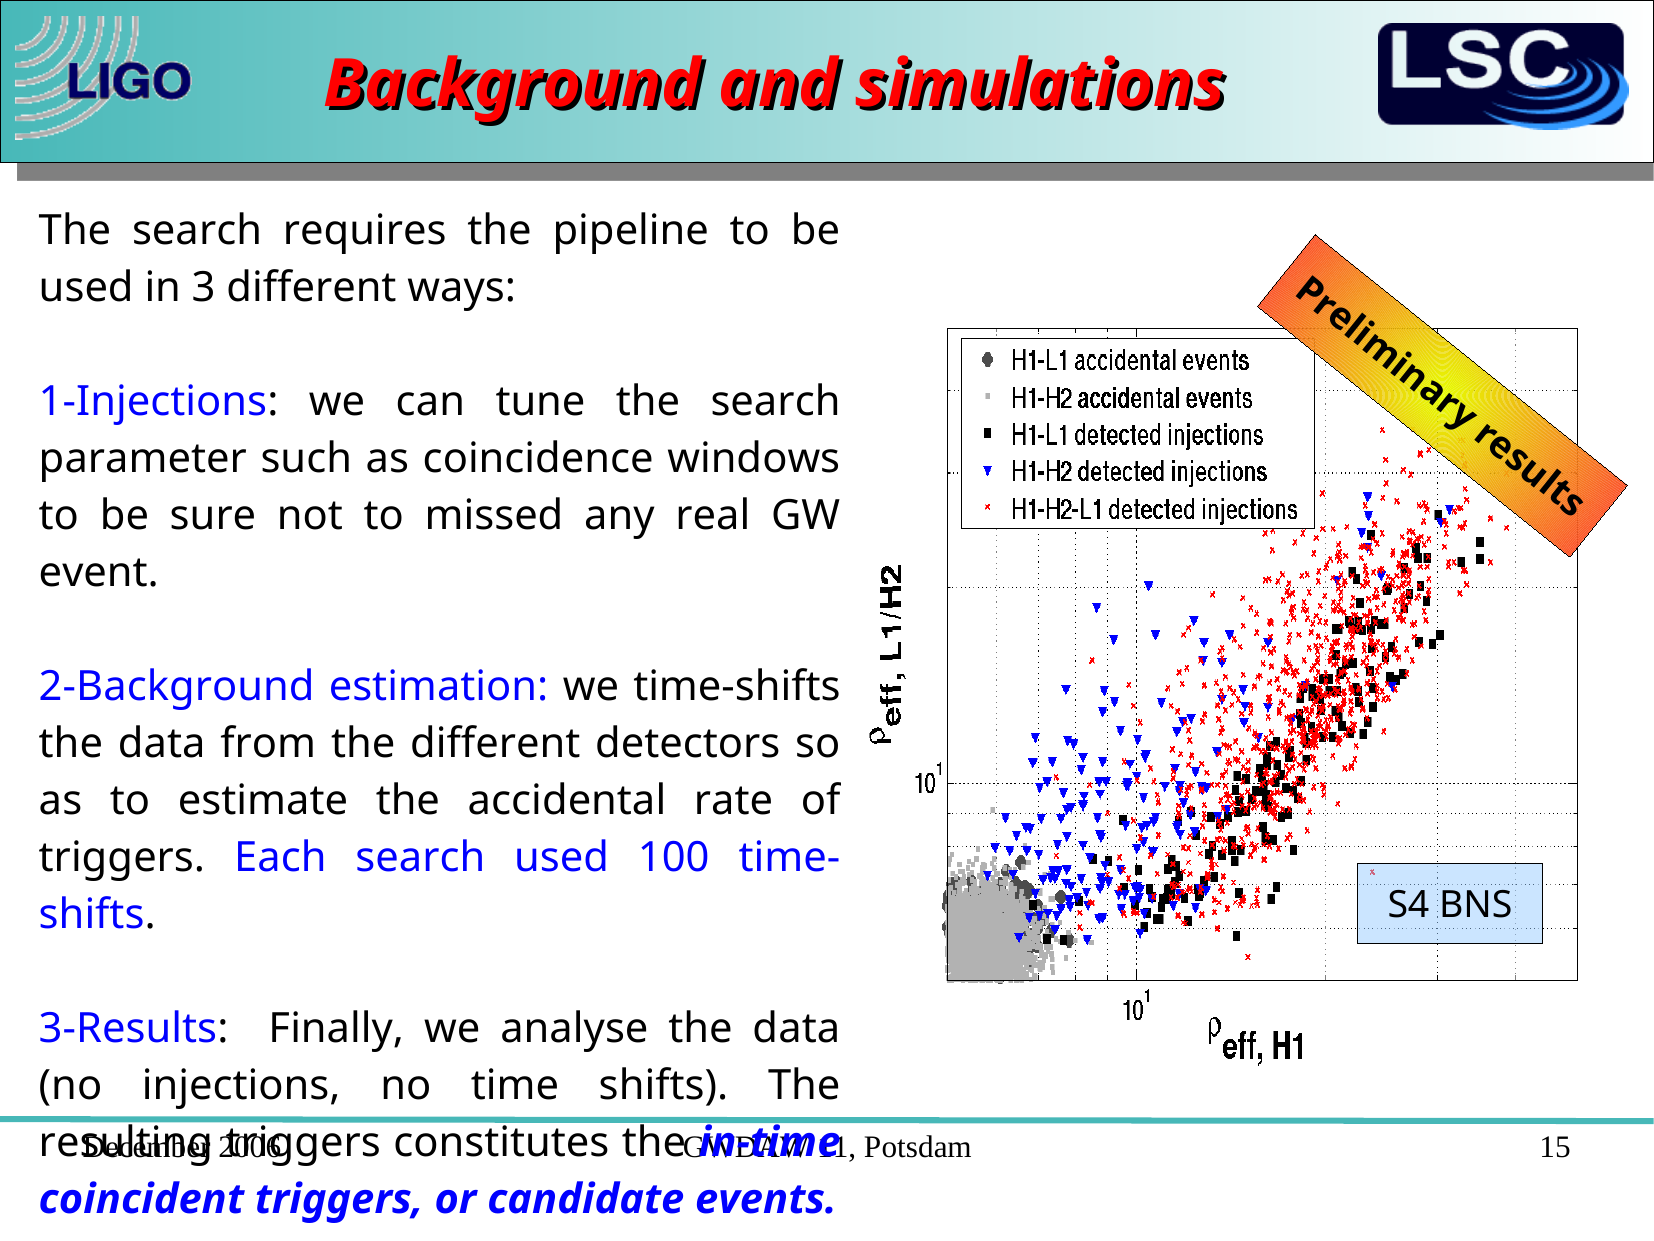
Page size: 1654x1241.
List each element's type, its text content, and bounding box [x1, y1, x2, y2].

text_box The search requires the pipeline to be used in 3 different ways: 1-Injections: we can tune the search parameter such as coincidence windows to be sure not to missed any real GW event. 2-Background estimation: we time-shifts the data from the different detectors so as to estimate the accidental rate of triggers. Each search used 100 time-shifts. 3-Results: Finally, we analyse the data (no injections, no time shifts). The resulting triggers constitutes the in-time coincident triggers, or candidate events. [24, 192, 856, 1158]
text_box Background and simulations [308, 27, 1289, 125]
picture [841, 267, 1654, 1086]
picture [1378, 23, 1629, 130]
picture [15, 16, 192, 140]
text_box S4 BNS [1357, 863, 1543, 944]
text_box Preliminary results [1257, 234, 1628, 557]
